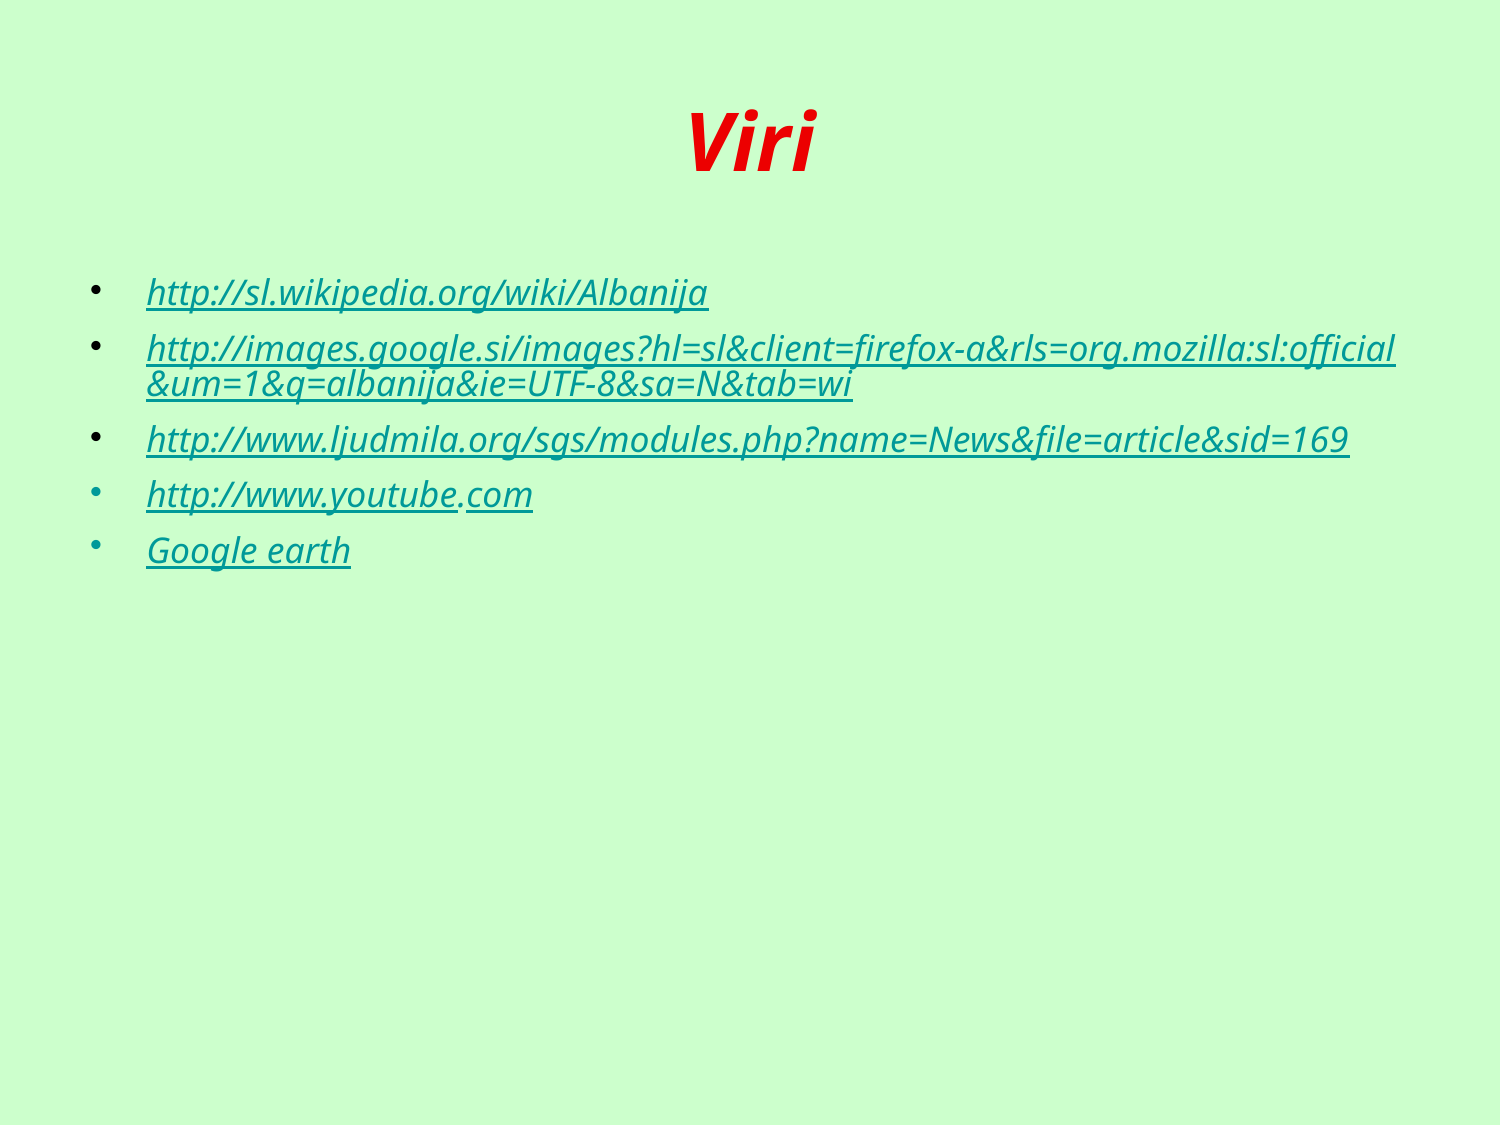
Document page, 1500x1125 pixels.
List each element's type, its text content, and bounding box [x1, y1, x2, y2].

list http://sl.wikipedia.org/wiki/Albanija http://images.google.si/images?hl=sl&client=firefox-a&rls=org.mozilla:sl:official&um=1&q=albanija&ie=UTF-8&sa=N&tab=wi http://www.ljudmila.org/sgs/modules.php?name=News&file=article&sid=169 http://www.youtube.com Google earth [75, 262, 1425, 1005]
title Viri [75, 45, 1425, 233]
